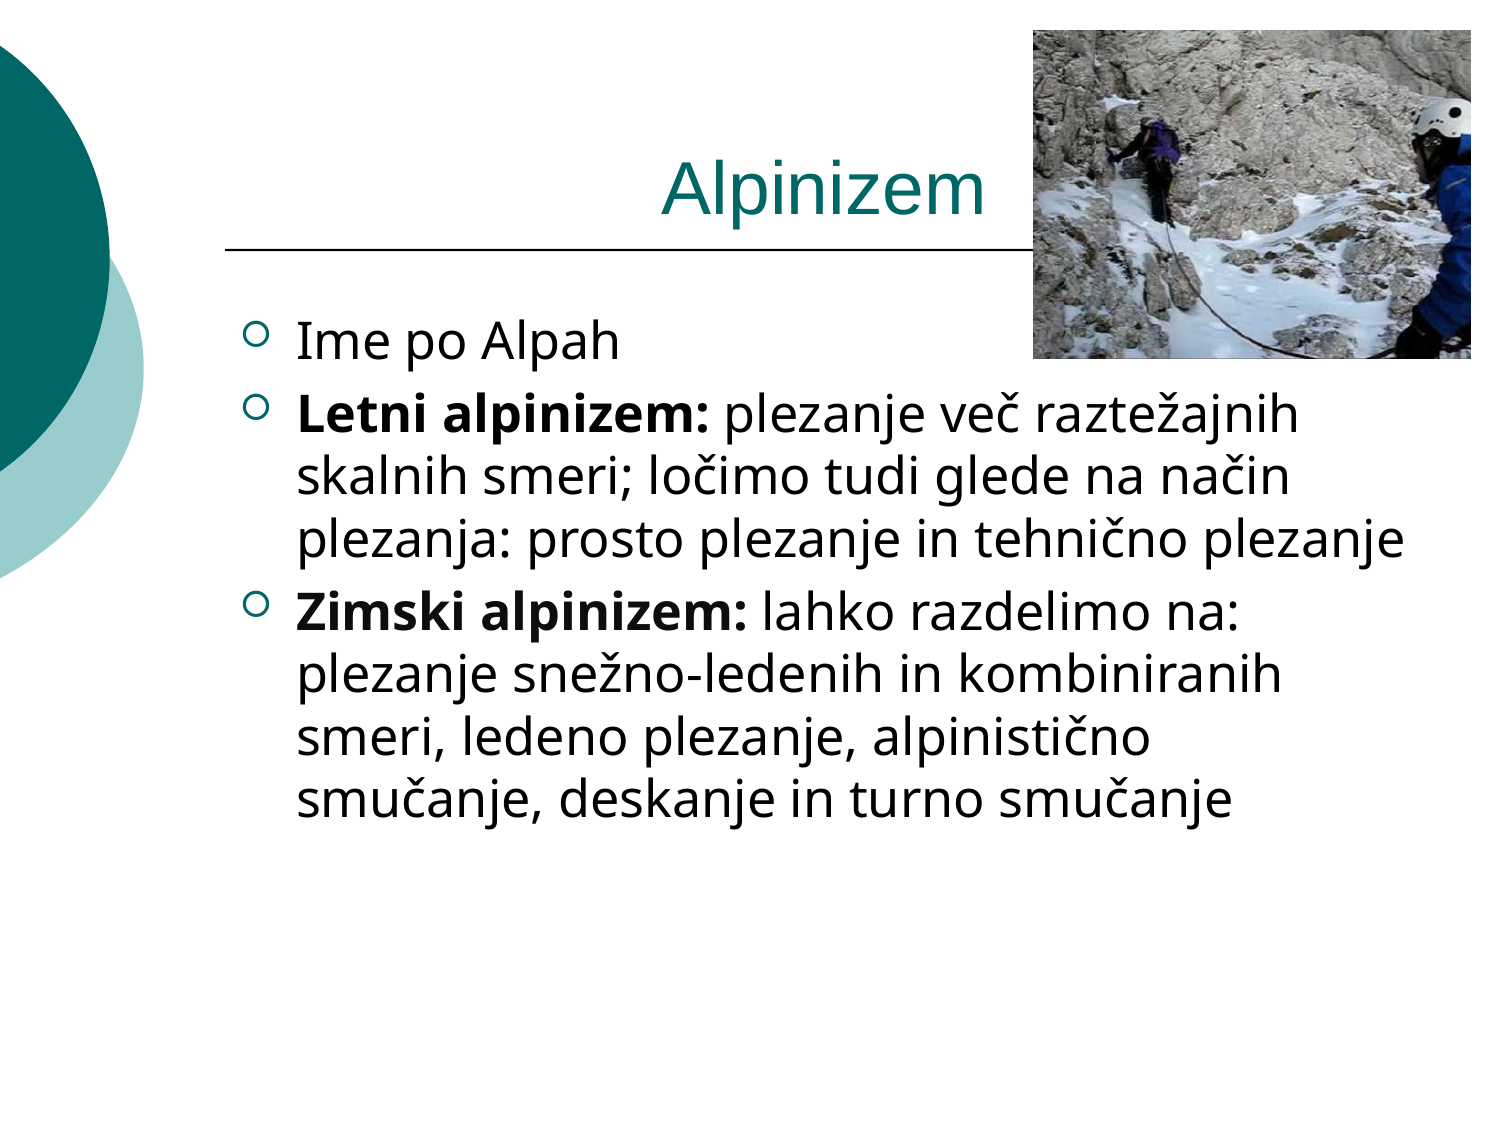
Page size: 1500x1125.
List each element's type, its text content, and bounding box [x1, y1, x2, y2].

picture [1033, 30, 1471, 359]
title Alpinizem [224, 49, 1033, 237]
list Ime po Alpah Letni alpinizem: plezanje več raztežajnih skalnih smeri; ločimo tudi glede na način plezanja: prosto plezanje in tehnično plezanje Zimski alpinizem: lahko razdelimo na: plezanje snežno-ledenih in kombiniranih smeri, ledeno plezanje, alpinistično smučanje, deskanje in turno smučanje [224, 299, 1425, 975]
